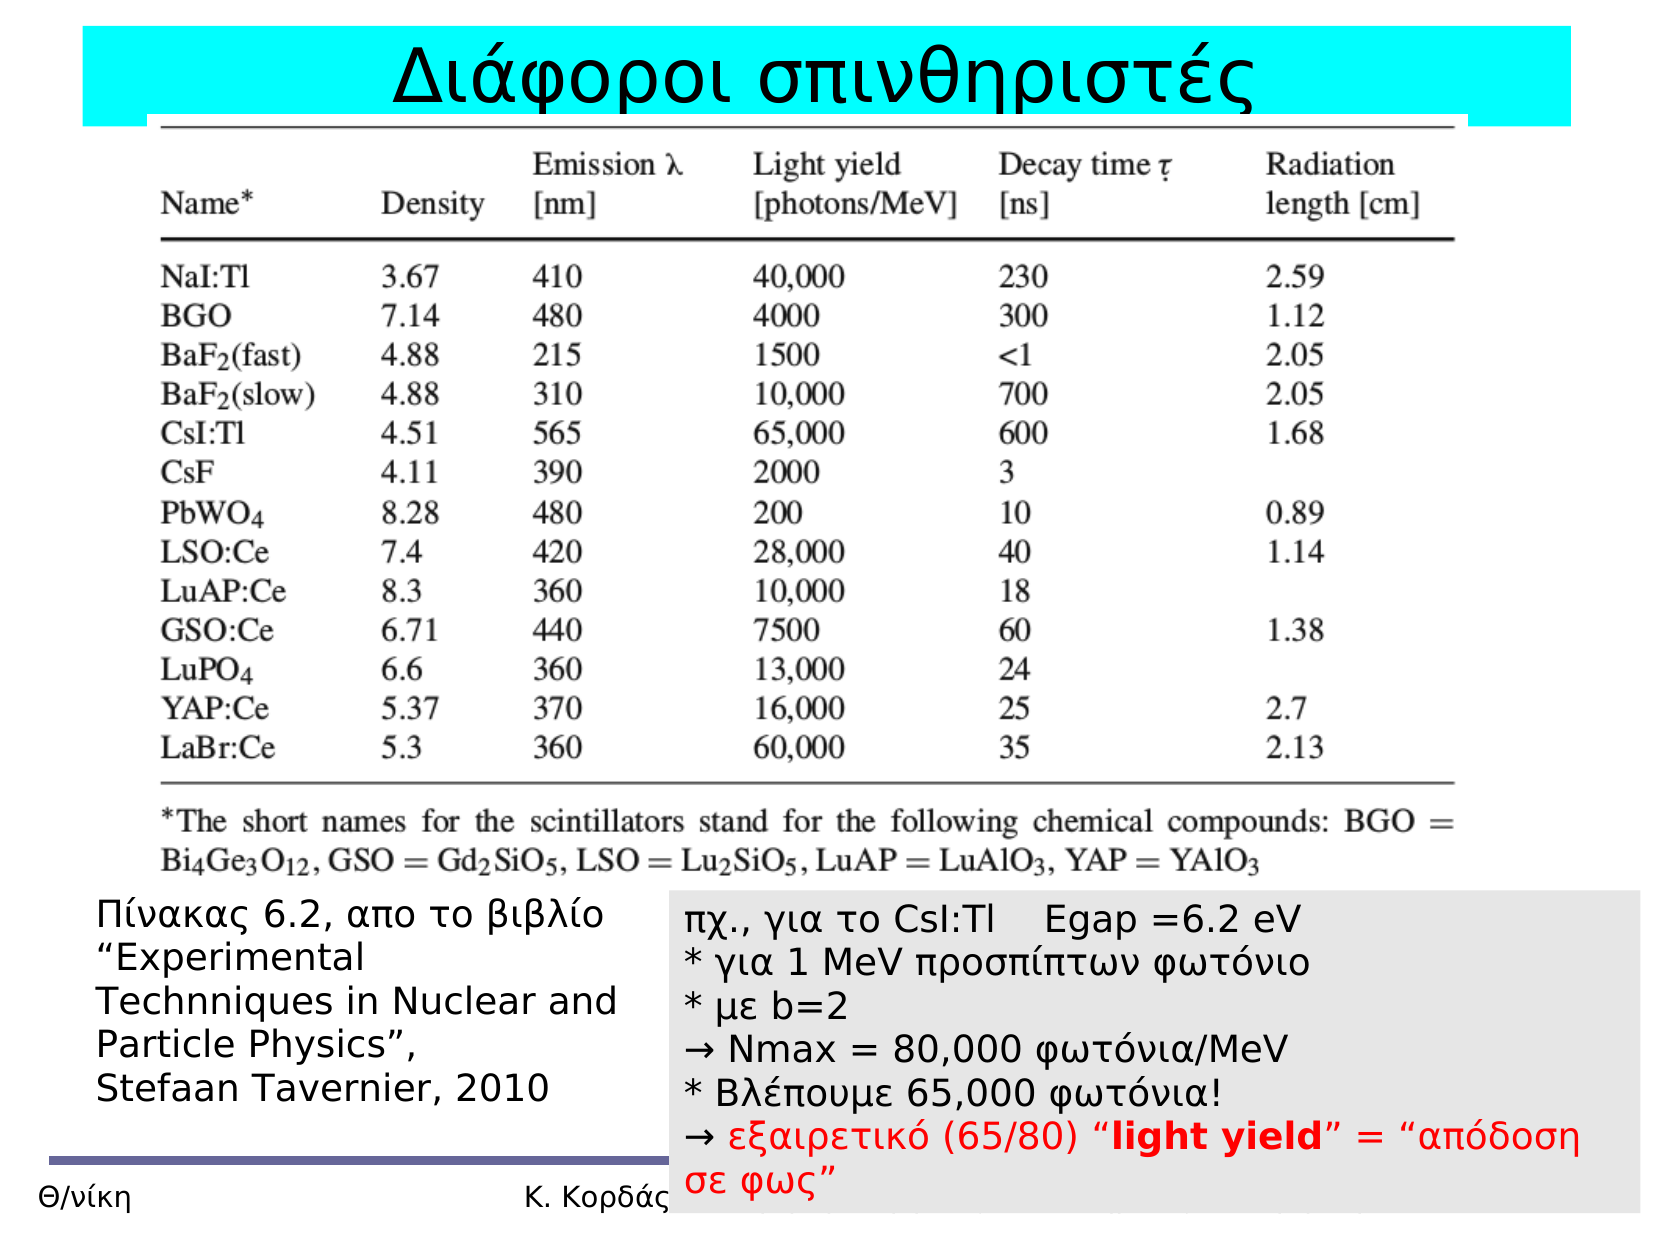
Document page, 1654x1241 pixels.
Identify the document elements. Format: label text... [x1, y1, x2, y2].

picture [147, 114, 1468, 882]
title Διάφοροι σπινθηριστές [82, 25, 1571, 127]
text_box Πίνακας 6.2, απο το βιβλίο “Experimental Technniques in Nuclear and Particle Physics”, Stefaan Tavernier, 2010 [80, 885, 633, 1121]
text_box πχ., για το CsI:Tl Egap =6.2 eV * για 1 MeV προσπίπτων φωτόνιο * με b=2 → Nmax = 80,000 φωτόνια/MeV * Βλέπουμε 65,000 φωτόνια! → εξαιρετικό (65/80) “light yield” = “απόδοση σε φως” [669, 890, 1641, 1214]
